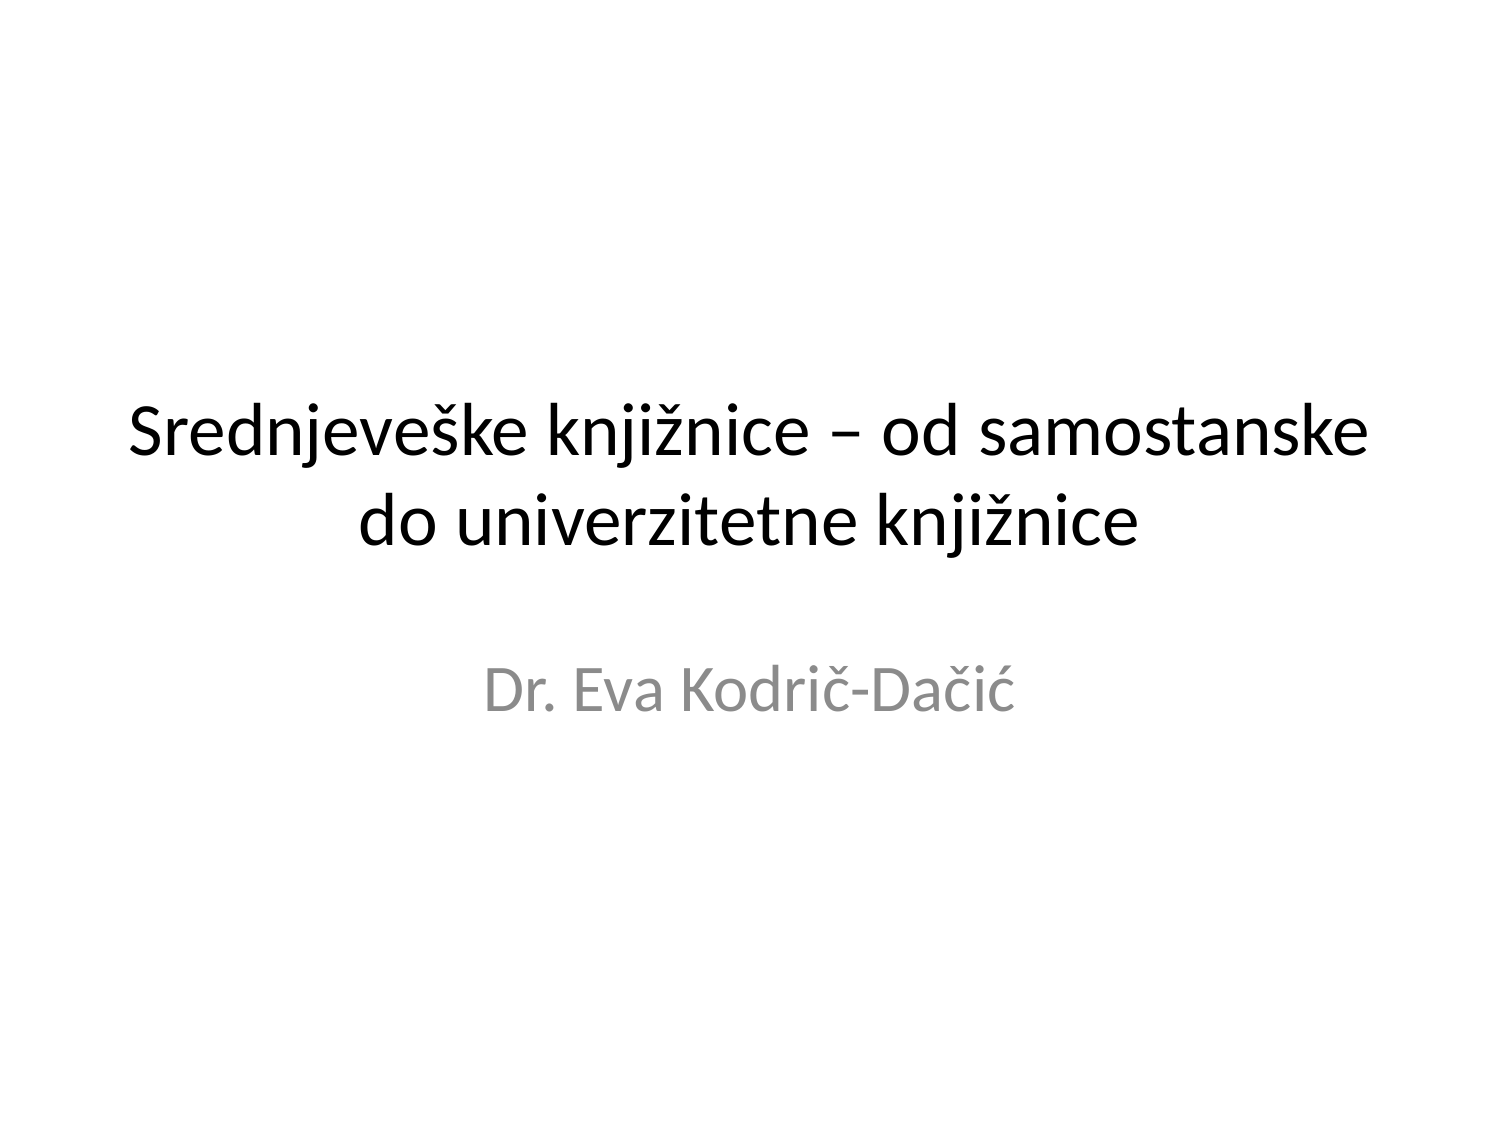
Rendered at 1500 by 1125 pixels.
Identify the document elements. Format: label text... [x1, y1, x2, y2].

subtitle Dr. Eva Kodrič-Dačić [225, 637, 1275, 925]
title Srednjeveške knjižnice – od samostanske do univerzitetne knjižnice [112, 349, 1388, 591]
